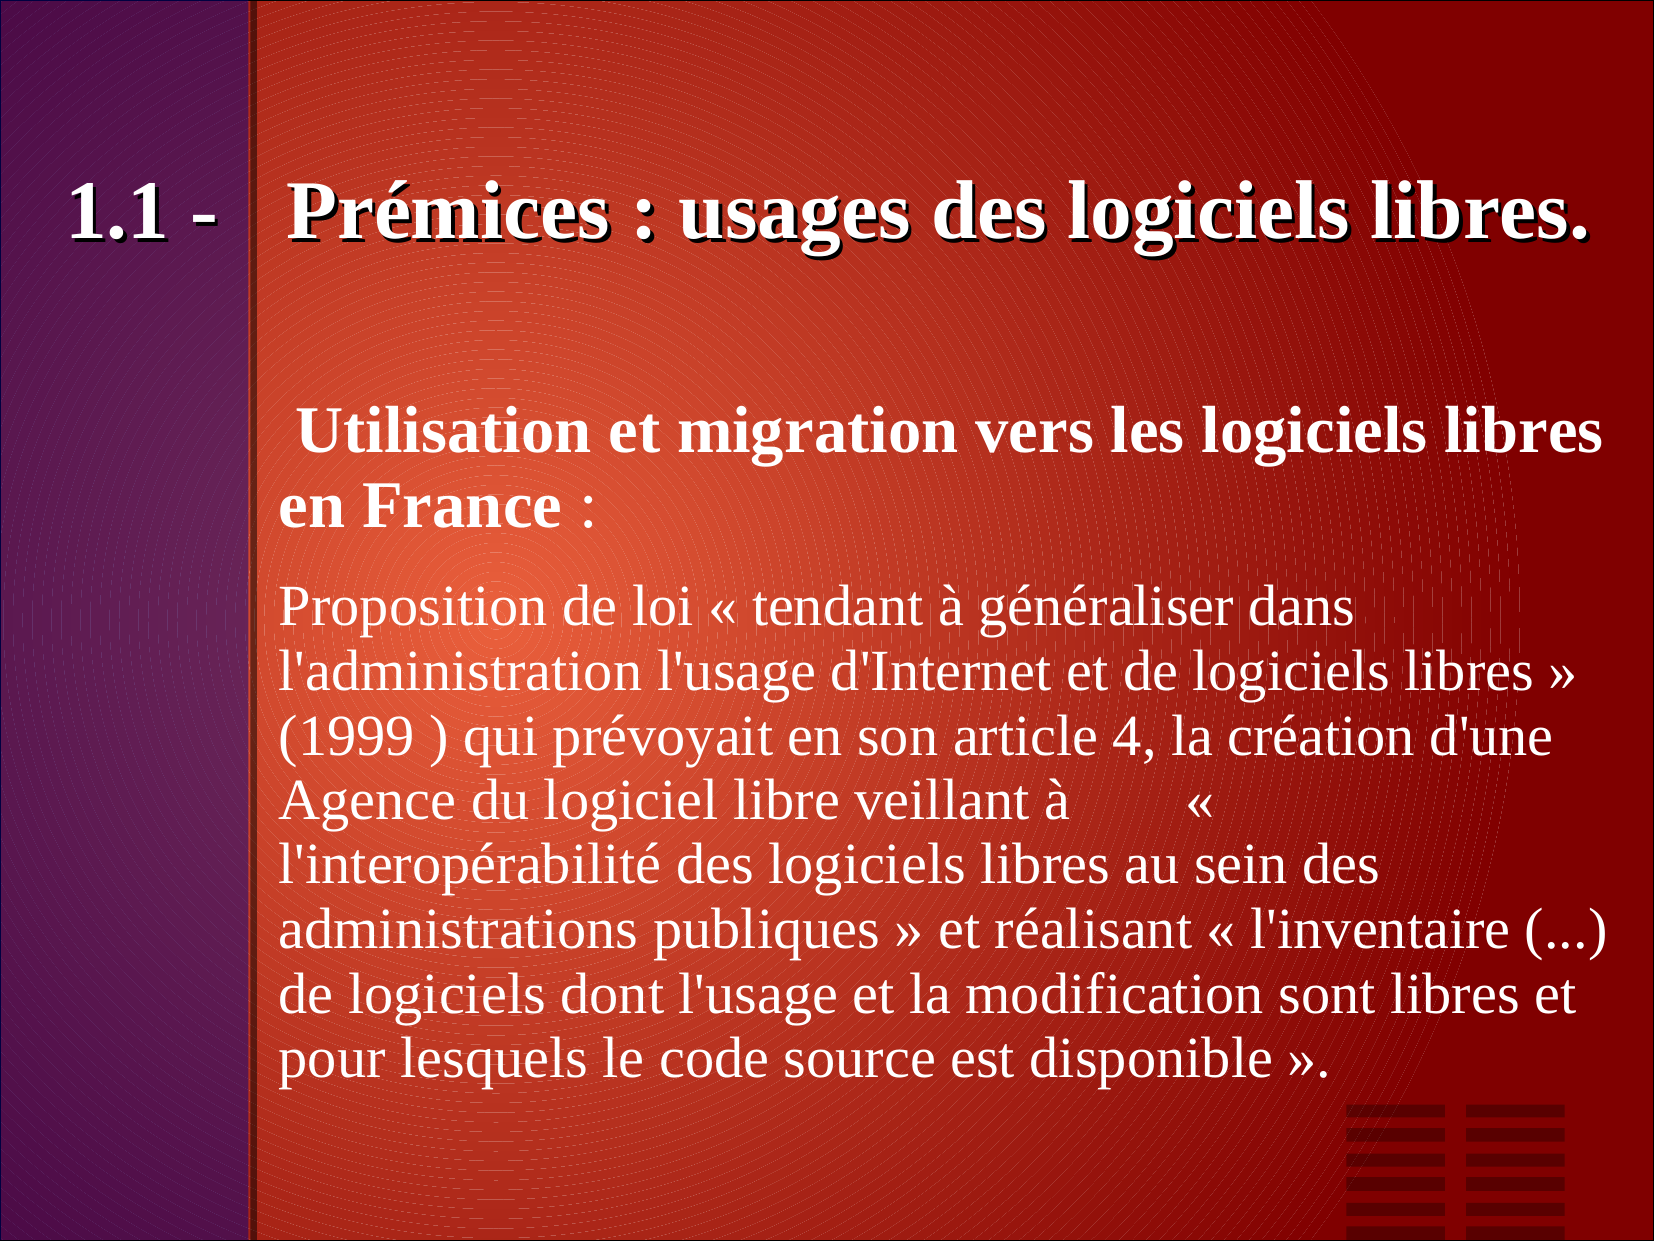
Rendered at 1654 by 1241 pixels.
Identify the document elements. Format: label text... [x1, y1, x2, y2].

title 1.1 - Prémices : usages des logiciels libres. [64, 107, 1601, 315]
text_box Utilisation et migration vers les logiciels libres en France : Proposition de loi « tendant à généraliser dans l'administration l'usage d'Internet et de logiciels libres » (1999 ) qui prévoyait en son article 4, la création d'une Agence du logiciel libre veillant à « l'interopérabilité des logiciels libres au sein des administrations publiques » et réalisant « l'inventaire (...) de logiciels dont l'usage et la modification sont libres et pour lesquels le code source est disponible ». [278, 393, 1613, 1241]
